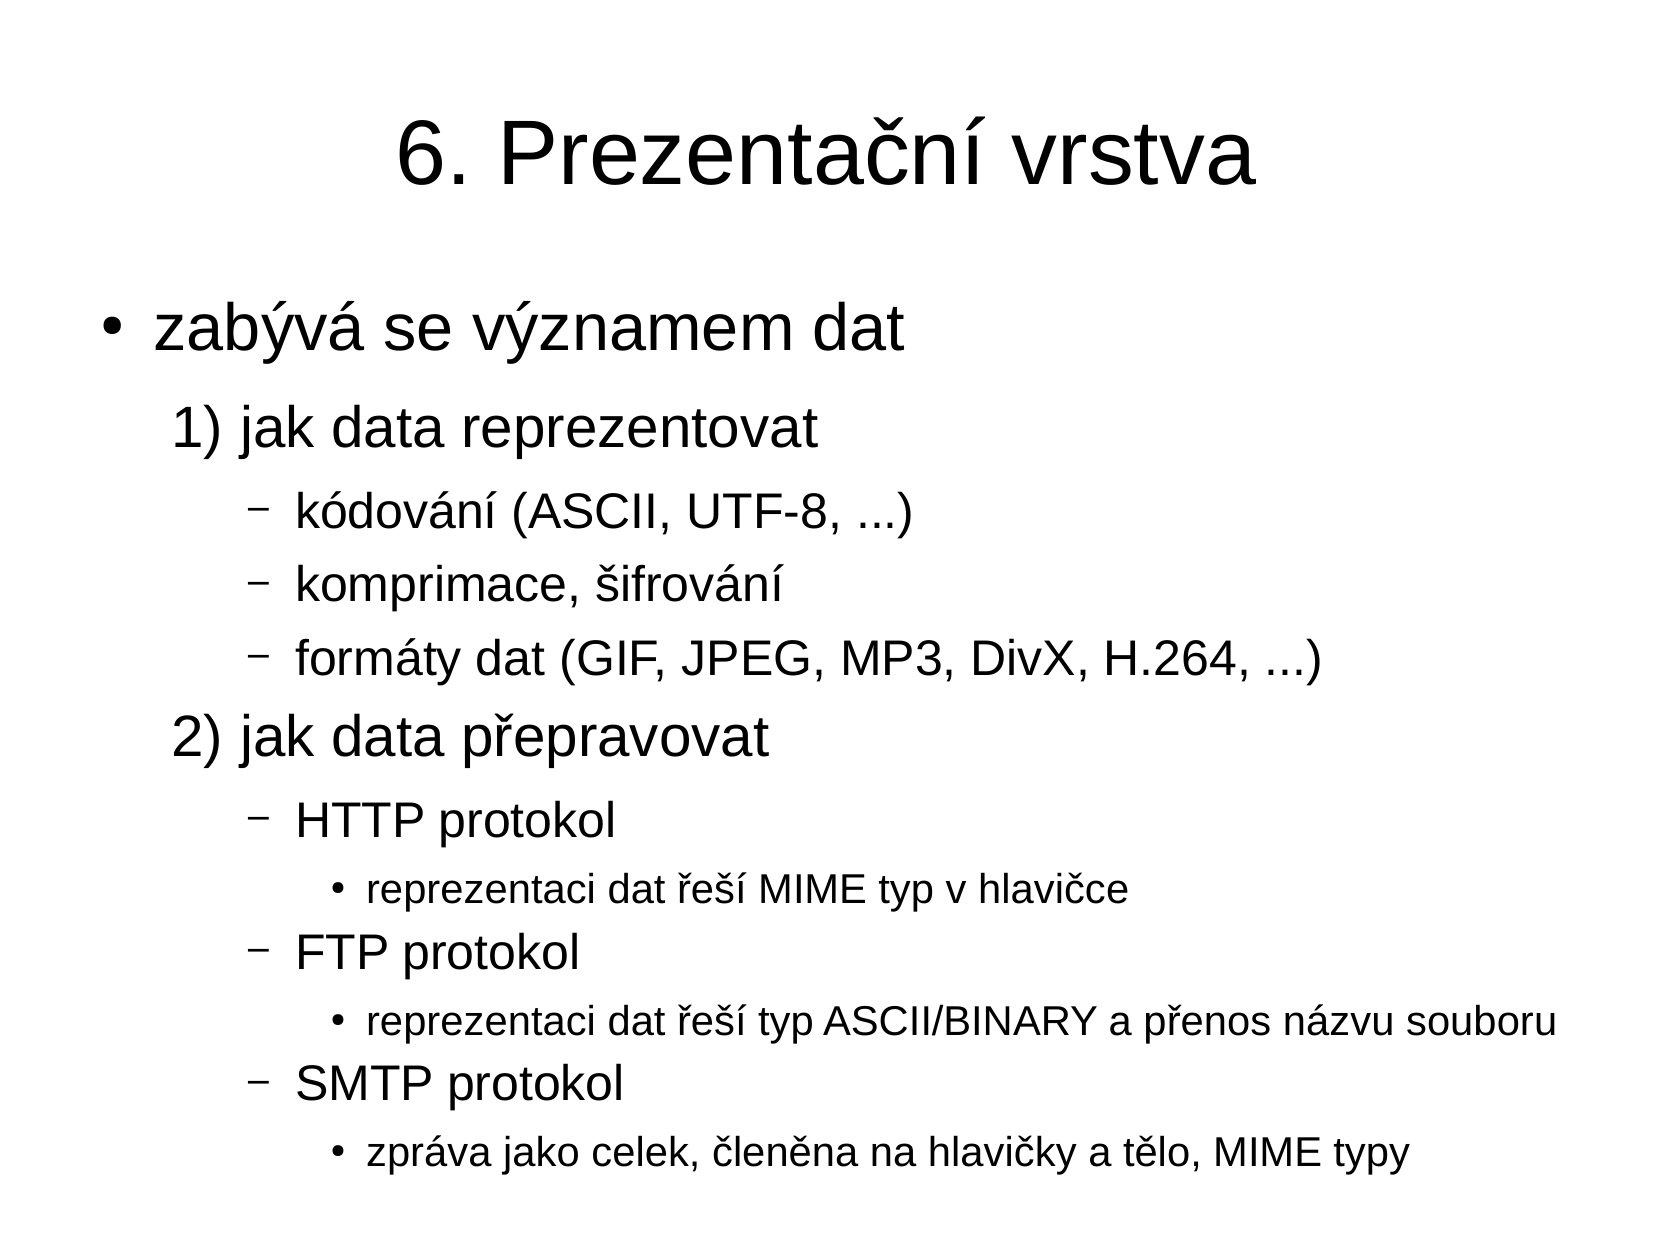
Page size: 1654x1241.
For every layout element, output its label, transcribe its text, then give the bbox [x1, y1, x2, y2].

list zabývá se významem dat jak data reprezentovat kódování (ASCII, UTF-8, ...) komprimace, šifrování formáty dat (GIF, JPEG, MP3, DivX, H.264, ...) jak data přepravovat HTTP protokol reprezentaci dat řeší MIME typ v hlavičce FTP protokol reprezentaci dat řeší typ ASCII/BINARY a přenos názvu souboru SMTP protokol zpráva jako celek, členěna na hlavičky a tělo, MIME typy [82, 290, 1571, 1211]
title 6. Prezentační vrstva [82, 49, 1571, 257]
